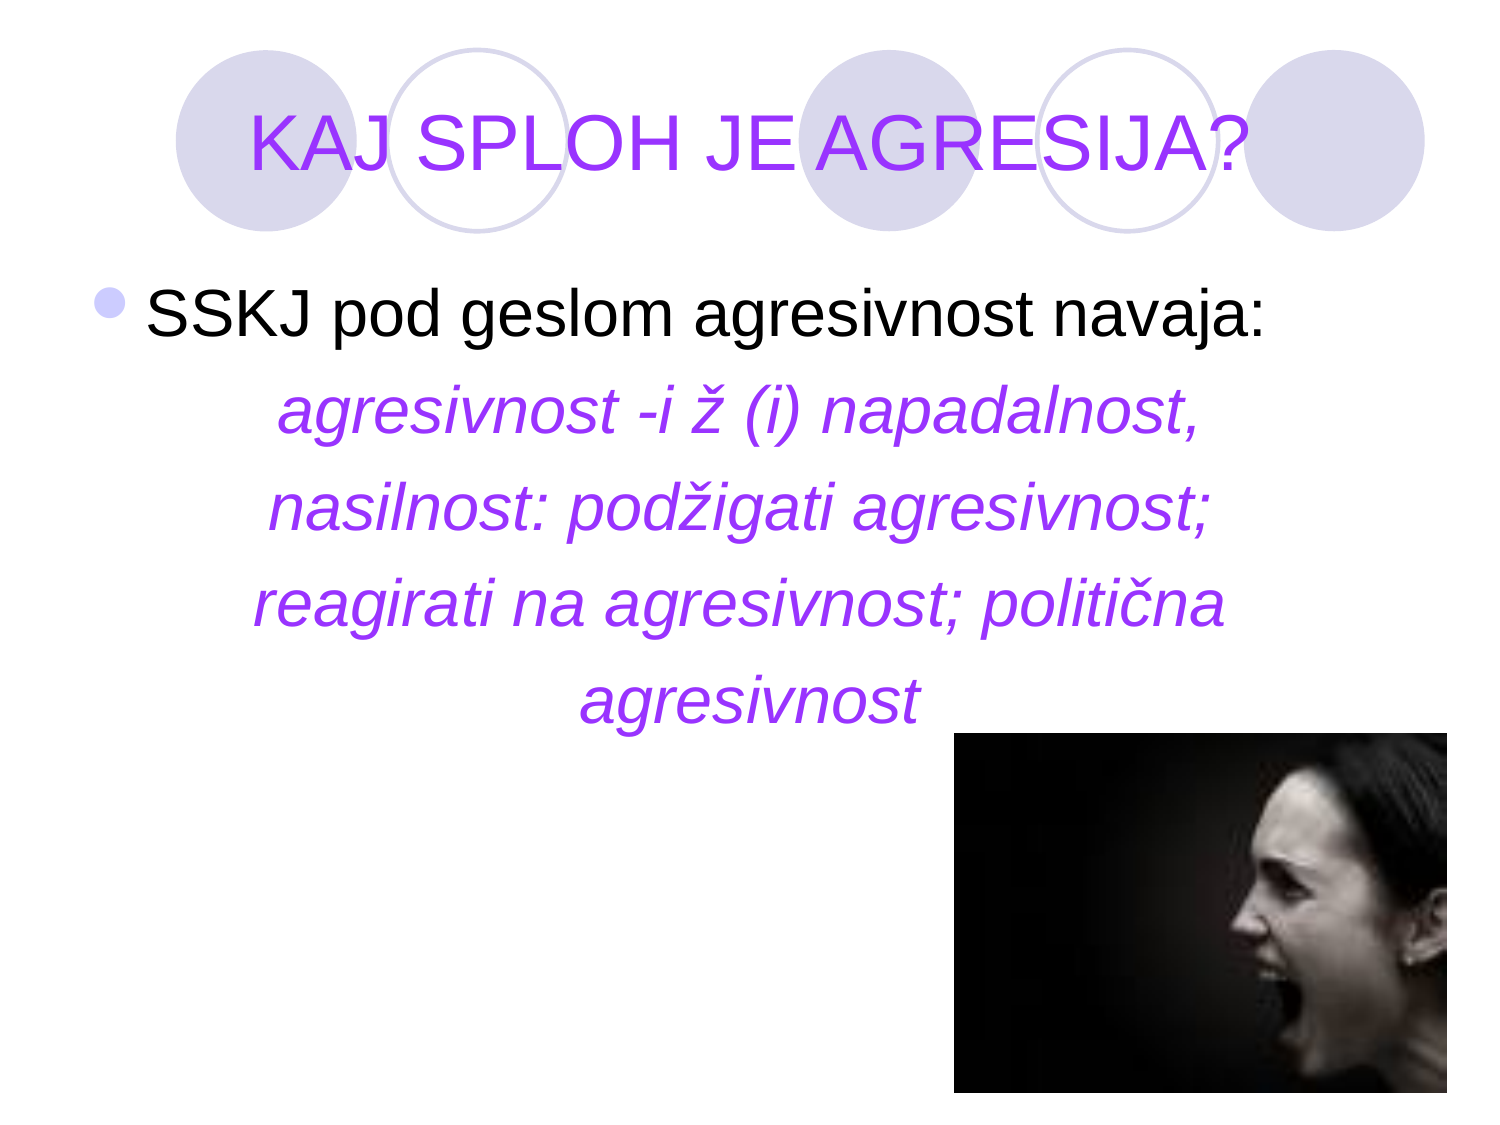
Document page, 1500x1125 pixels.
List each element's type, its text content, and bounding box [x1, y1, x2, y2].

list SSKJ pod geslom agresivnost navaja: agresivnost -i ž (i) napadalnost, nasilnost: podžigati agresivnost; reagirati na agresivnost; politična agresivnost [75, 262, 1425, 1007]
picture [954, 733, 1447, 1093]
title KAJ SPLOH JE AGRESIJA? [75, 44, 1425, 233]
